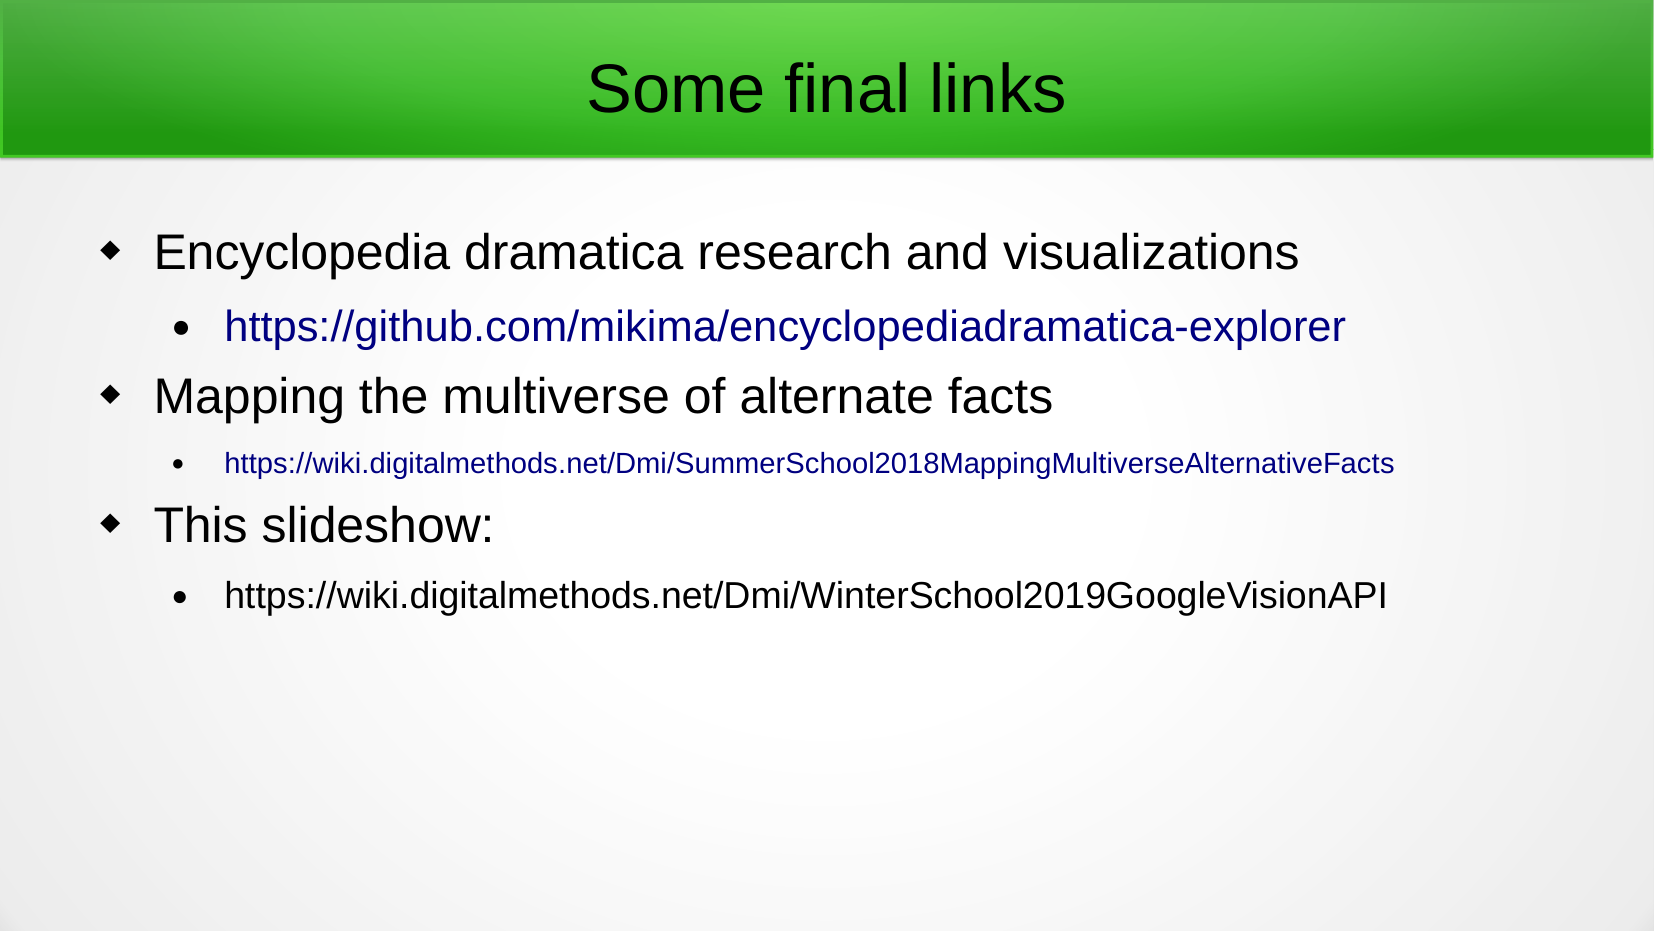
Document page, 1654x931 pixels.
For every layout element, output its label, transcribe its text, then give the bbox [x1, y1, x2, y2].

title Some final links [82, 35, 1571, 142]
list Encyclopedia dramatica research and visualizations https://github.com/mikima/encyclopediadramatica-explorer Mapping the multiverse of alternate facts https://wiki.digitalmethods.net/Dmi/SummerSchool2018MappingMultiverseAlternativeFacts This slideshow: https://wiki.digitalmethods.net/Dmi/WinterSchool2019GoogleVisionAPI [82, 224, 1571, 764]
